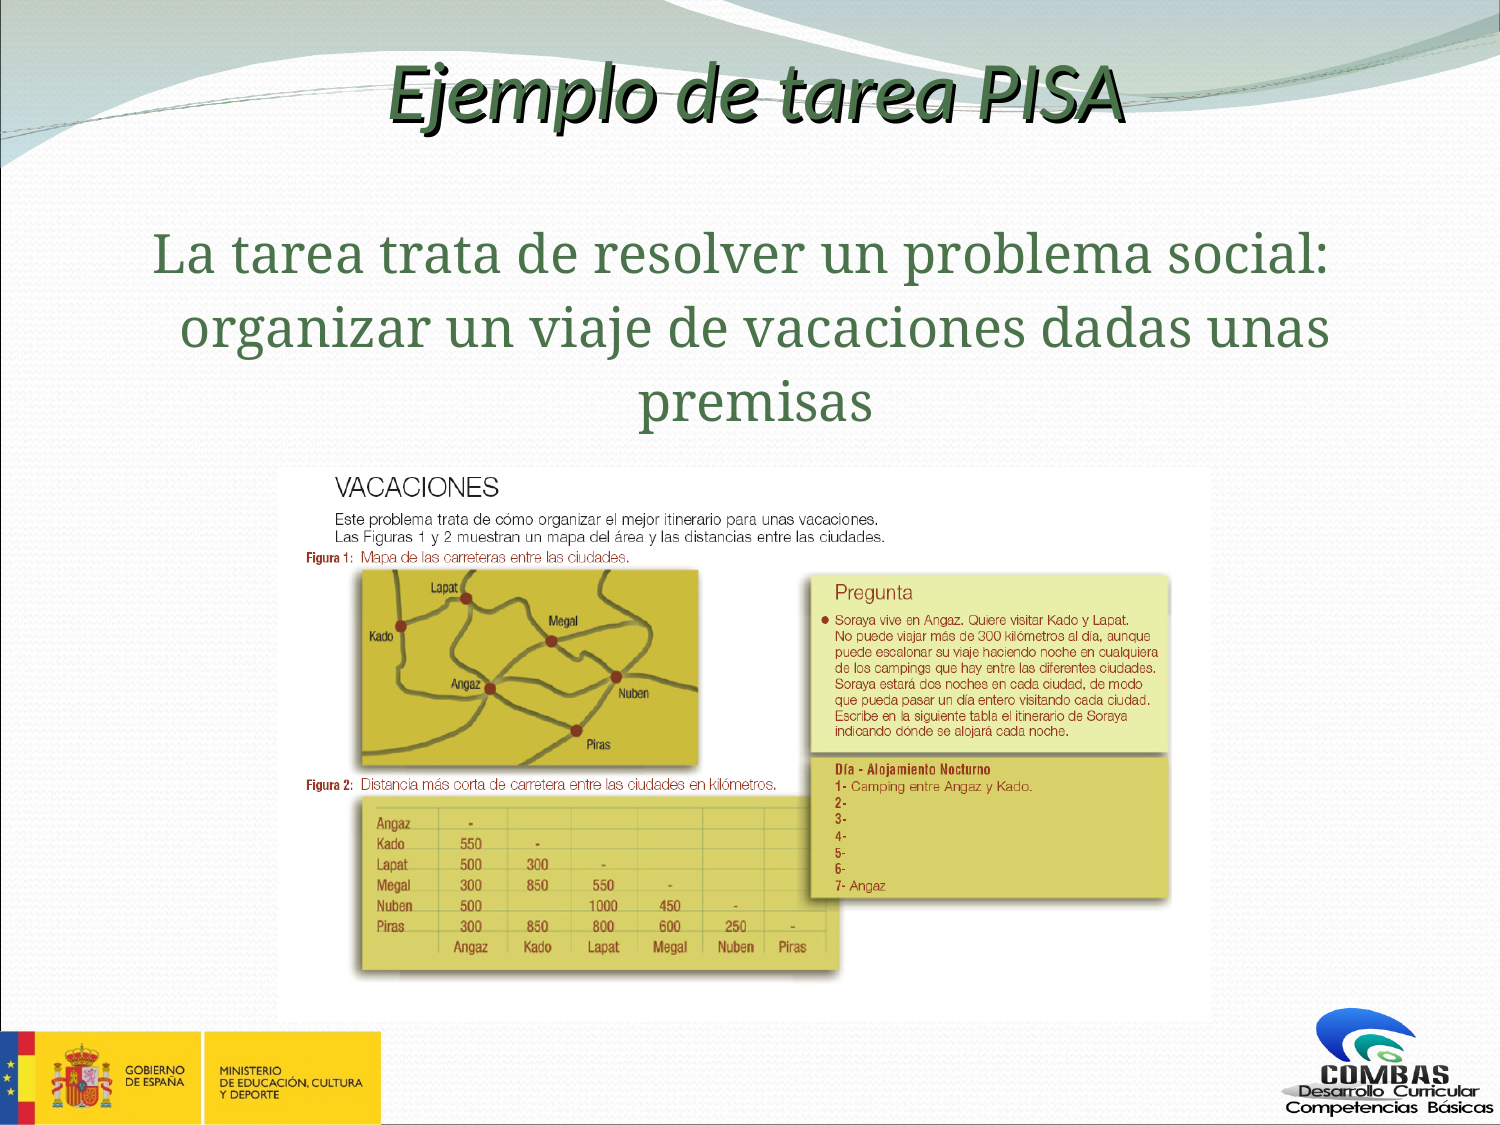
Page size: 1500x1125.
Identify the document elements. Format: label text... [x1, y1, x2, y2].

title Ejemplo de tarea PISA La tarea trata de resolver un problema social: organizar un viaje de vacaciones dadas unas premisas [76, 96, 1436, 476]
picture [0, 0, 1500, 1125]
text_box [277, 467, 1211, 1022]
